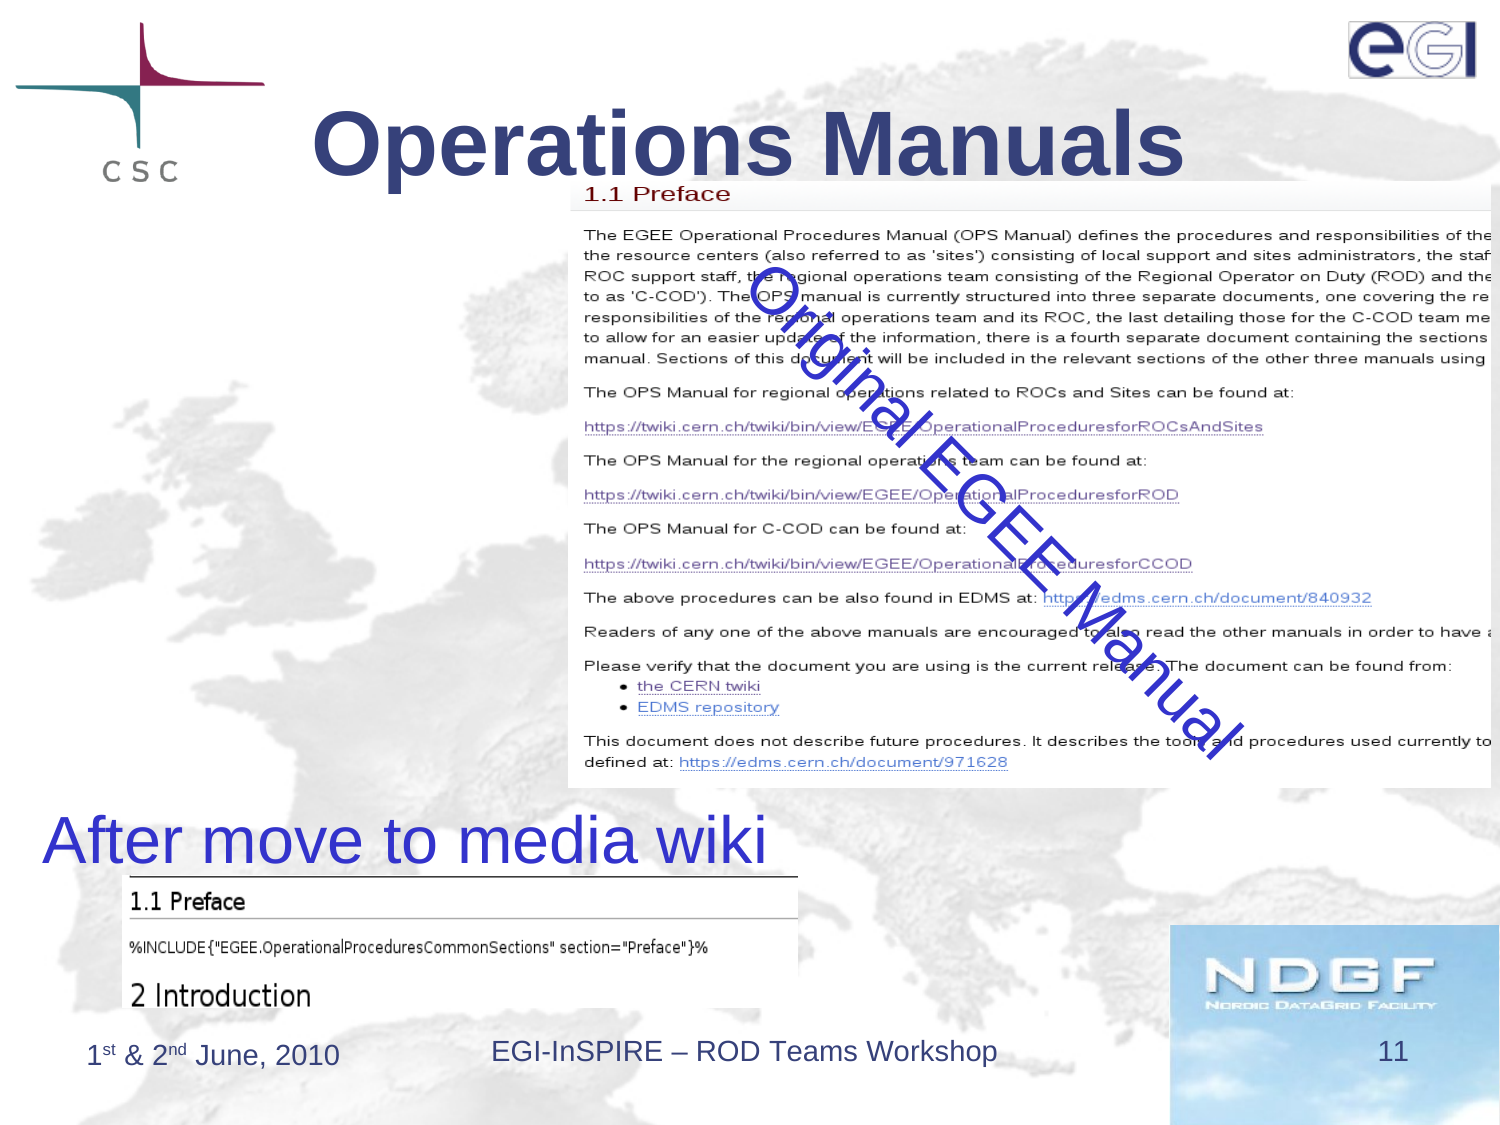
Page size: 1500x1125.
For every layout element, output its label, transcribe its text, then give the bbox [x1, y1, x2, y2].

title Operations Manuals [75, 13, 1426, 265]
list After move to media wiki [28, 788, 825, 885]
list Original EGEE Manual [715, 226, 1298, 809]
picture [0, 0, 1500, 1125]
